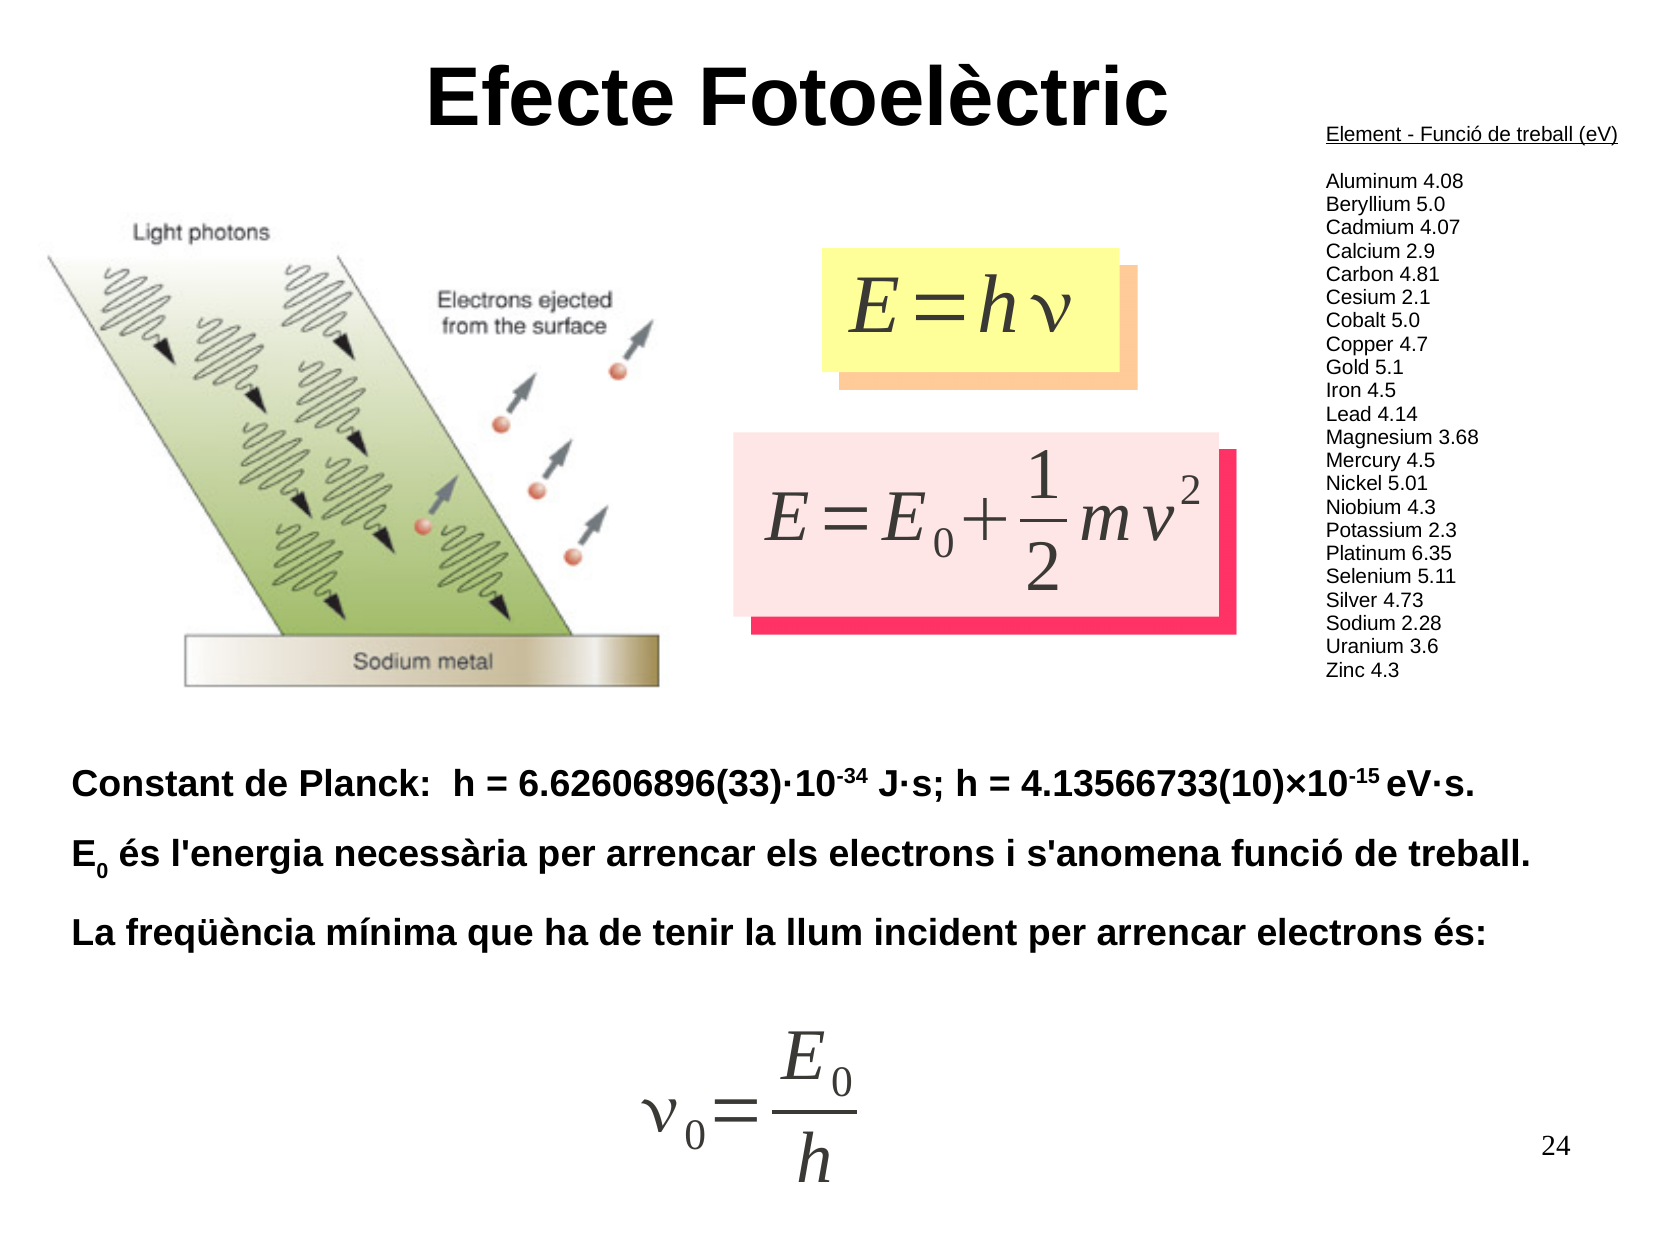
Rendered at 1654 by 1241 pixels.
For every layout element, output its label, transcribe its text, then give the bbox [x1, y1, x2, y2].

chart [754, 434, 1208, 606]
text_box Efecte Fotoelèctric [411, 42, 1237, 151]
text_box [733, 432, 1219, 617]
text_box Element - Funció de treball (eV) Aluminum 4.08 Beryllium 5.0 Cadmium 4.07 Calcium 2.9 Carbon 4.81 Cesium 2.1 Cobalt 5.0 Copper 4.7 Gold 5.1 Iron 4.5 Lead 4.14 Magnesium 3.68 Mercury 4.5 Nickel 5.01 Niobium 4.3 Potassium 2.3 Platinum 6.35 Selenium 5.11 Silver 4.73 Sodium 2.28 Uranium 3.6 Zinc 4.3 [1311, 115, 1654, 691]
chart [634, 1015, 867, 1198]
text_box [822, 248, 1120, 373]
text_box Constant de Planck: h = 6.62606896(33)·10-34 J·s; h = 4.13566733(10)×10-15 eV·s. E0 és l'energia necessària per arrencar els electrons i s'anomena funció de treball. La freqüència mínima que ha de tenir la llum incident per arrencar electrons és: [56, 754, 1627, 1003]
chart [837, 258, 1085, 351]
picture [38, 212, 670, 695]
